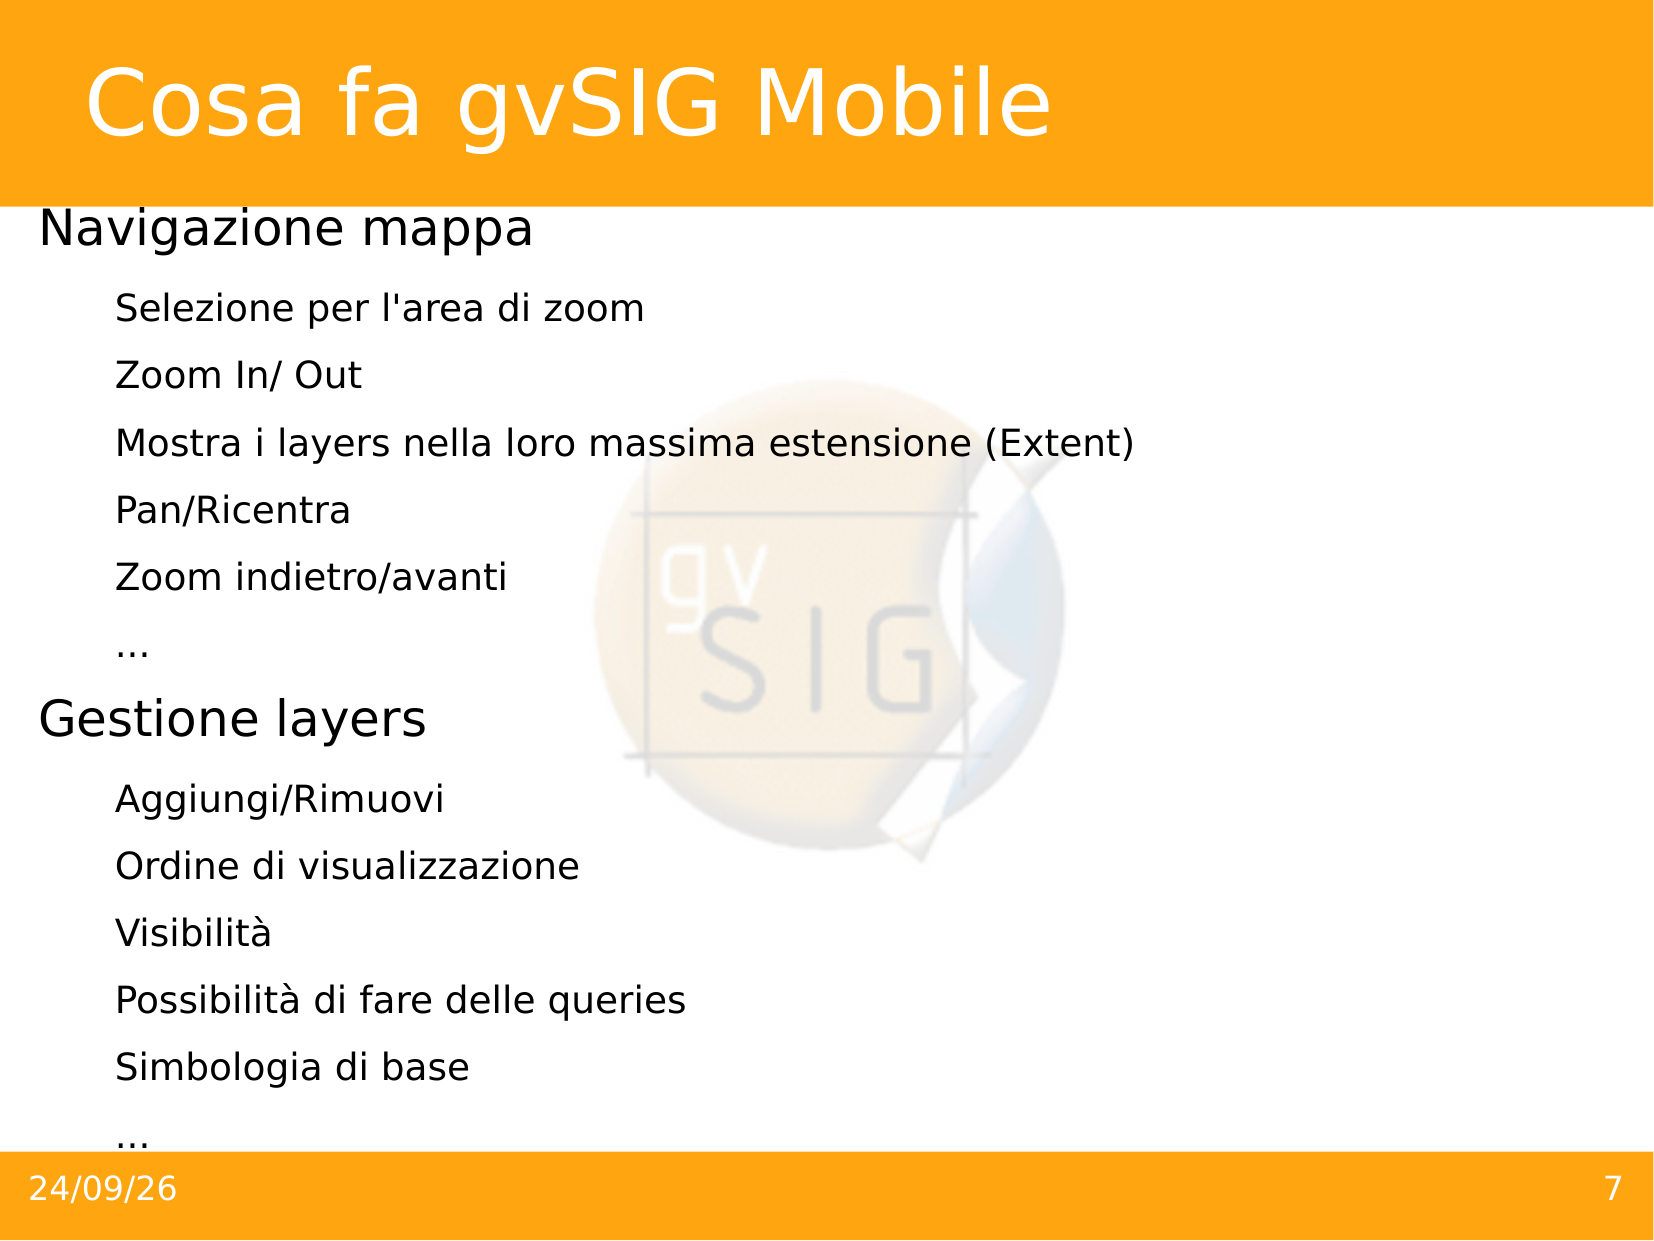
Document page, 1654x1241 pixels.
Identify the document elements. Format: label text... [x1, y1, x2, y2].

title Cosa fa gvSIG Mobile [84, 0, 1573, 207]
list Navigazione mappa Selezione per l'area di zoom Zoom In/ Out Mostra i layers nella loro massima estensione (Extent) Pan/Ricentra Zoom indietro/avanti ... Gestione layers Aggiungi/Rimuovi Ordine di visualizzazione Visibilità Possibilità di fare delle queries Simbologia di base ... [20, 199, 1388, 1163]
